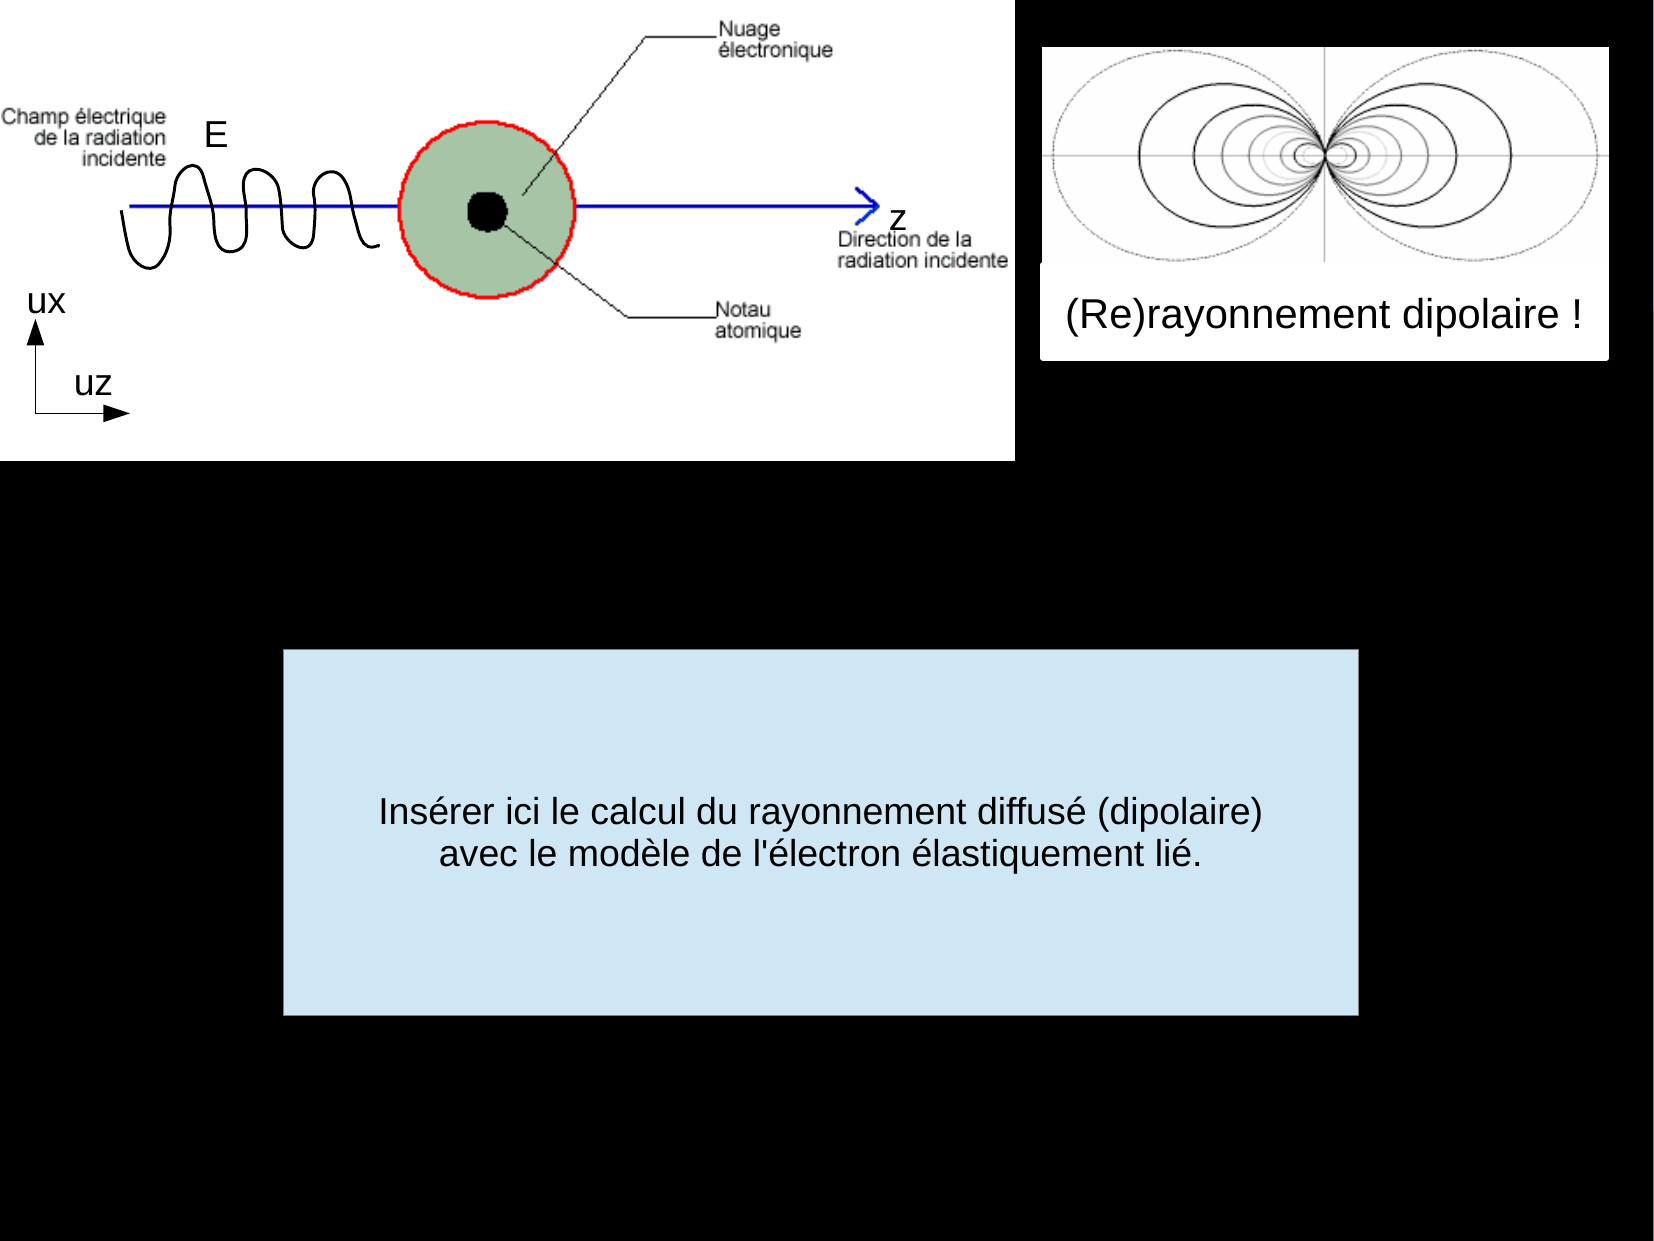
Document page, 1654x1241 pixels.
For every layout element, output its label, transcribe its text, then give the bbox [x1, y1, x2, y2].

text_box E [188, 168, 220, 251]
text_box Insérer ici le calcul du rayonnement diffusé (dipolaire) avec le modèle de l'électron élastiquement lié. [283, 649, 1359, 1016]
picture [0, 0, 1015, 461]
picture [1042, 47, 1609, 266]
text_box uz [59, 354, 130, 426]
text_box E [241, 171, 260, 251]
text_box (Re)rayonnement dipolaire ! [1050, 283, 1654, 411]
text_box E [188, 106, 260, 250]
text_box z [874, 188, 945, 261]
text_box [0, 0, 1654, 1241]
text_box ux [11, 271, 83, 343]
